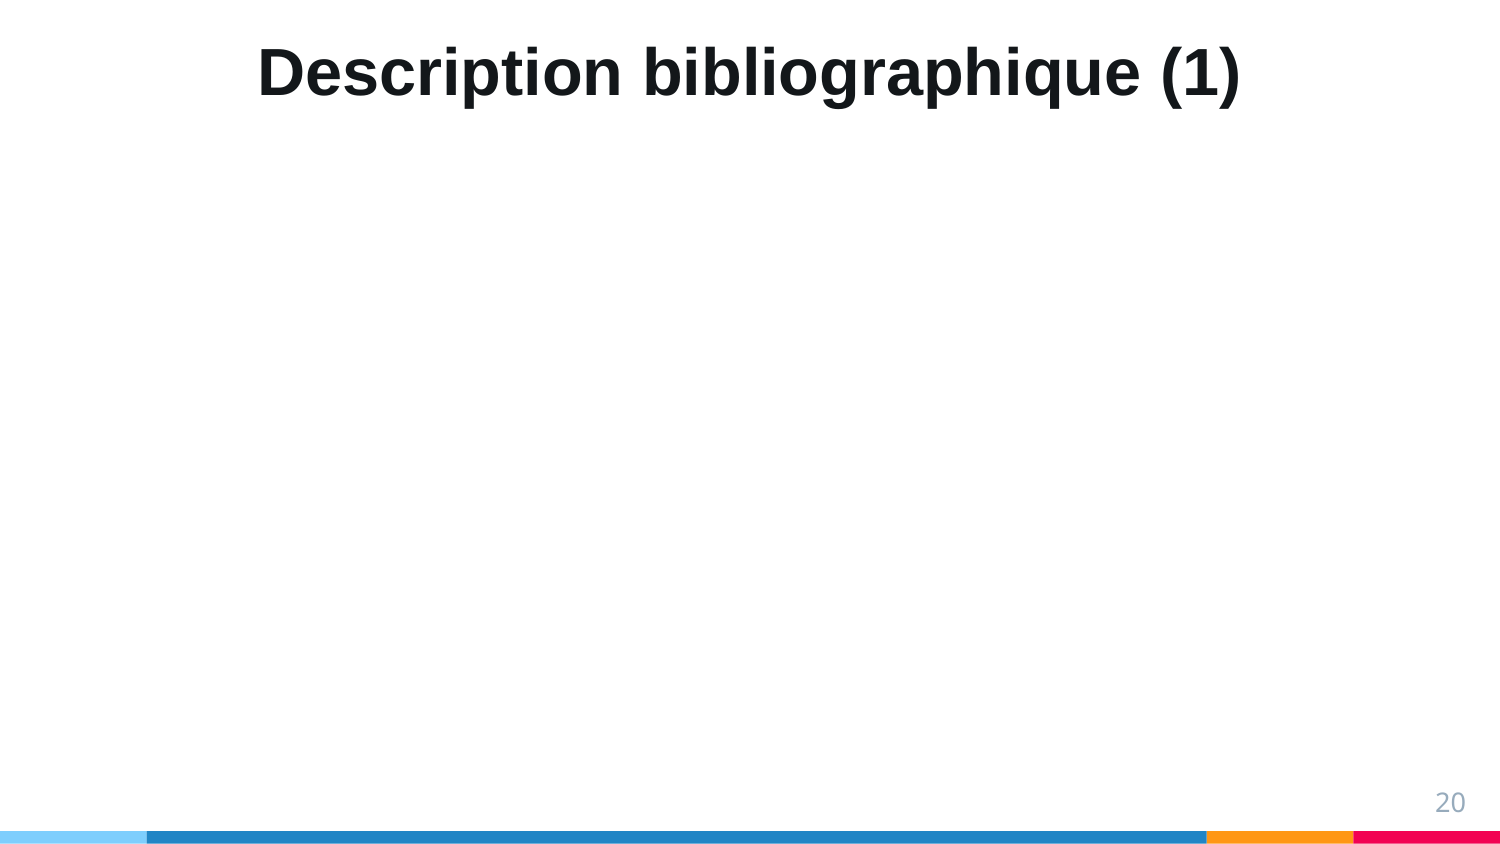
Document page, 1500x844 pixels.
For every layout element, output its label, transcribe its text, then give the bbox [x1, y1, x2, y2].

slide_number <number> [1391, 770, 1482, 822]
title Description bibliographique (1) [0, 13, 1500, 125]
